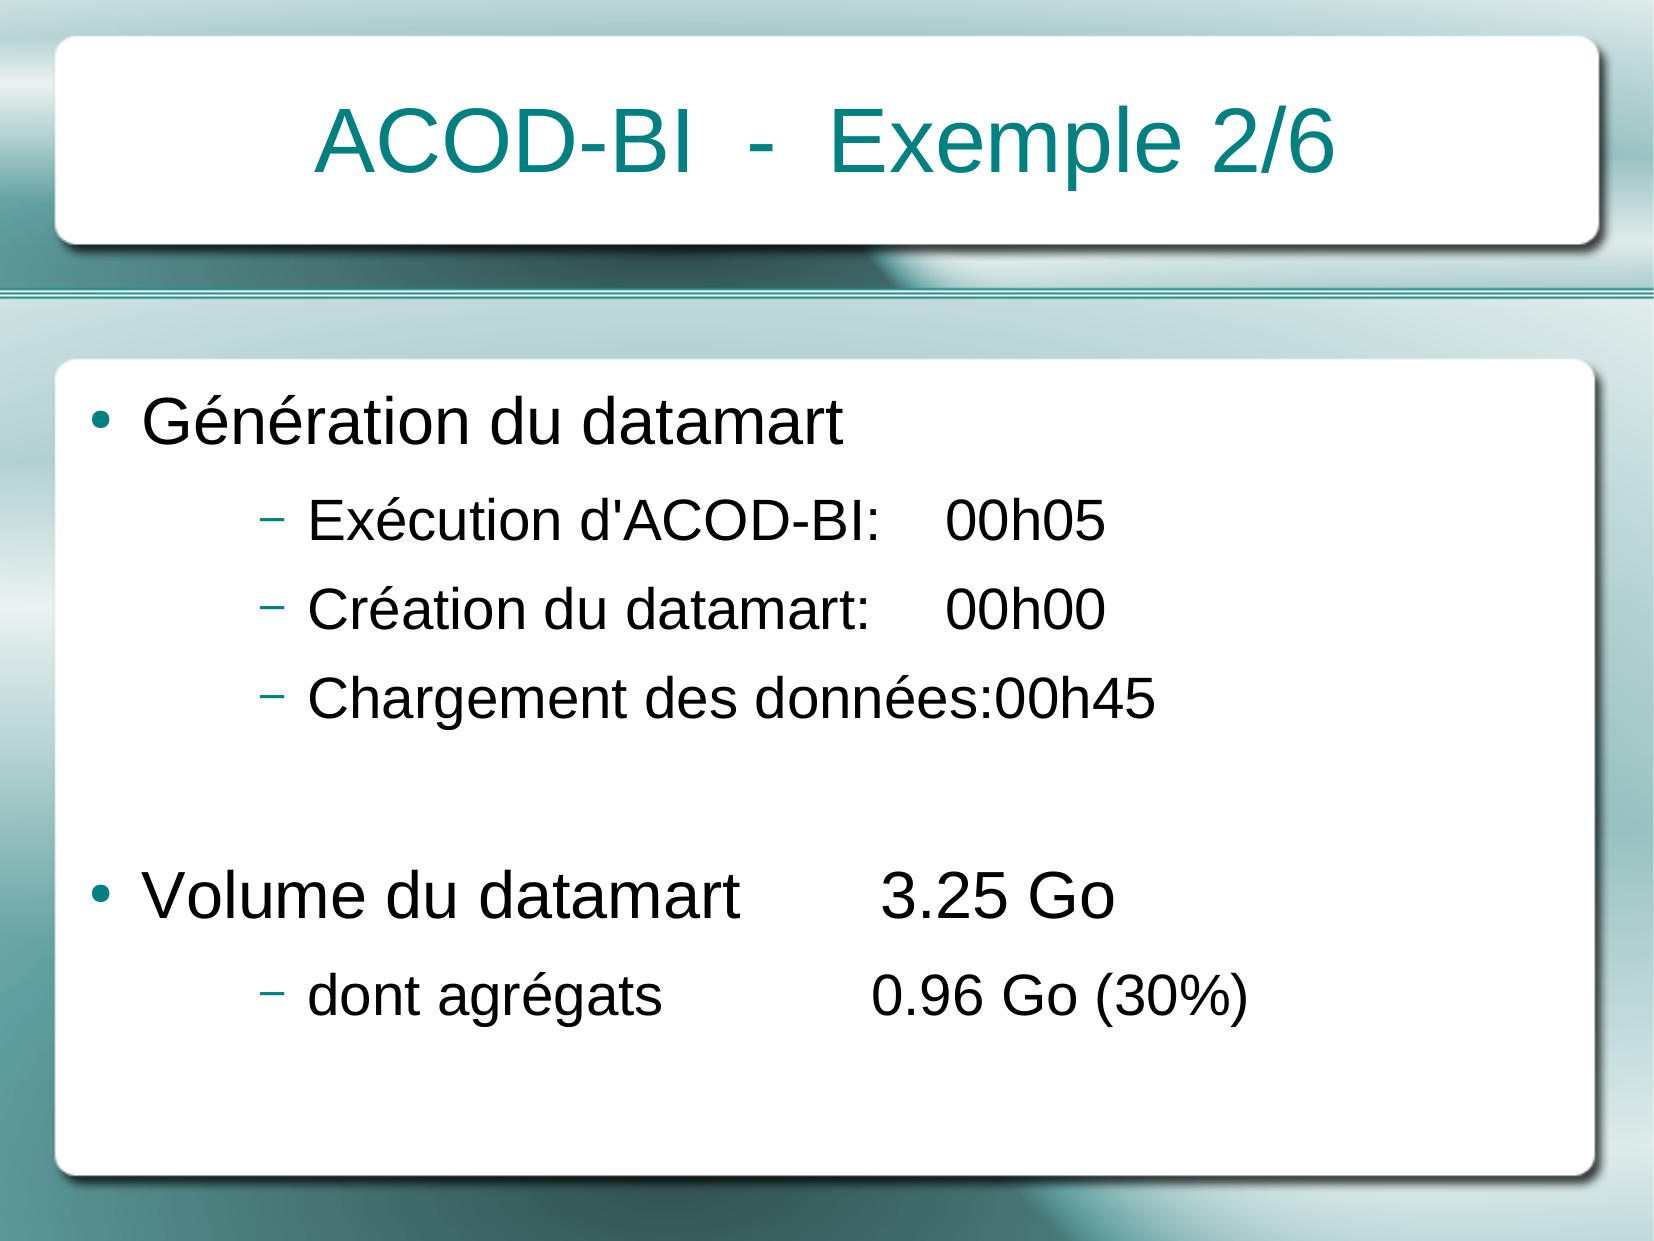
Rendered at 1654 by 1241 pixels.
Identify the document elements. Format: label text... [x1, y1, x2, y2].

picture [0, 0, 1654, 1241]
list Génération du datamart Exécution d'ACOD-BI: 00h05 Création du datamart: 00h00 Chargement des données:00h45 Volume du datamart 3.25 Go dont agrégats 0.96 Go (30%) [71, 383, 1565, 1152]
title ACOD-BI - Exemple 2/6 [82, 37, 1571, 245]
